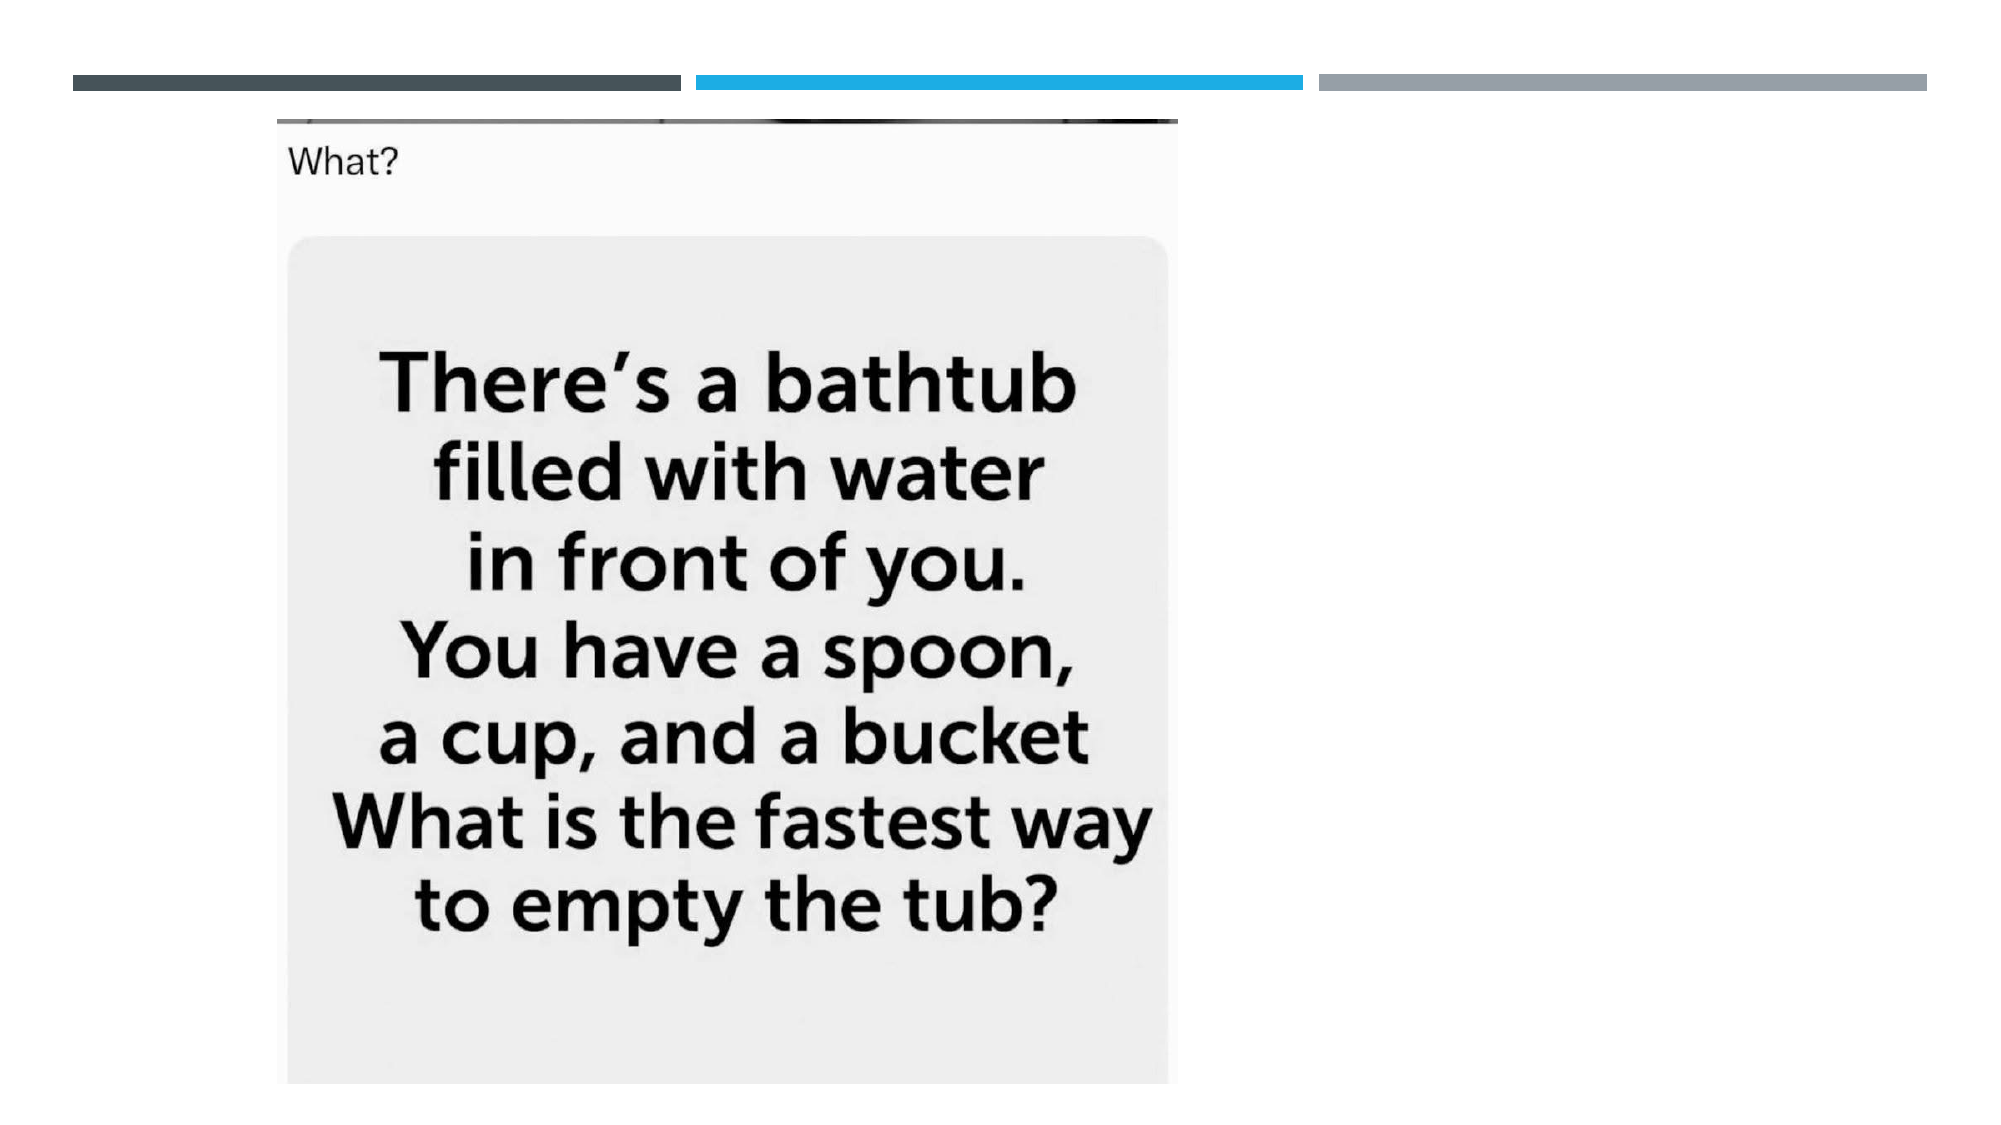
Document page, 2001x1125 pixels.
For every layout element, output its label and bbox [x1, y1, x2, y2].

picture [277, 119, 1178, 1084]
